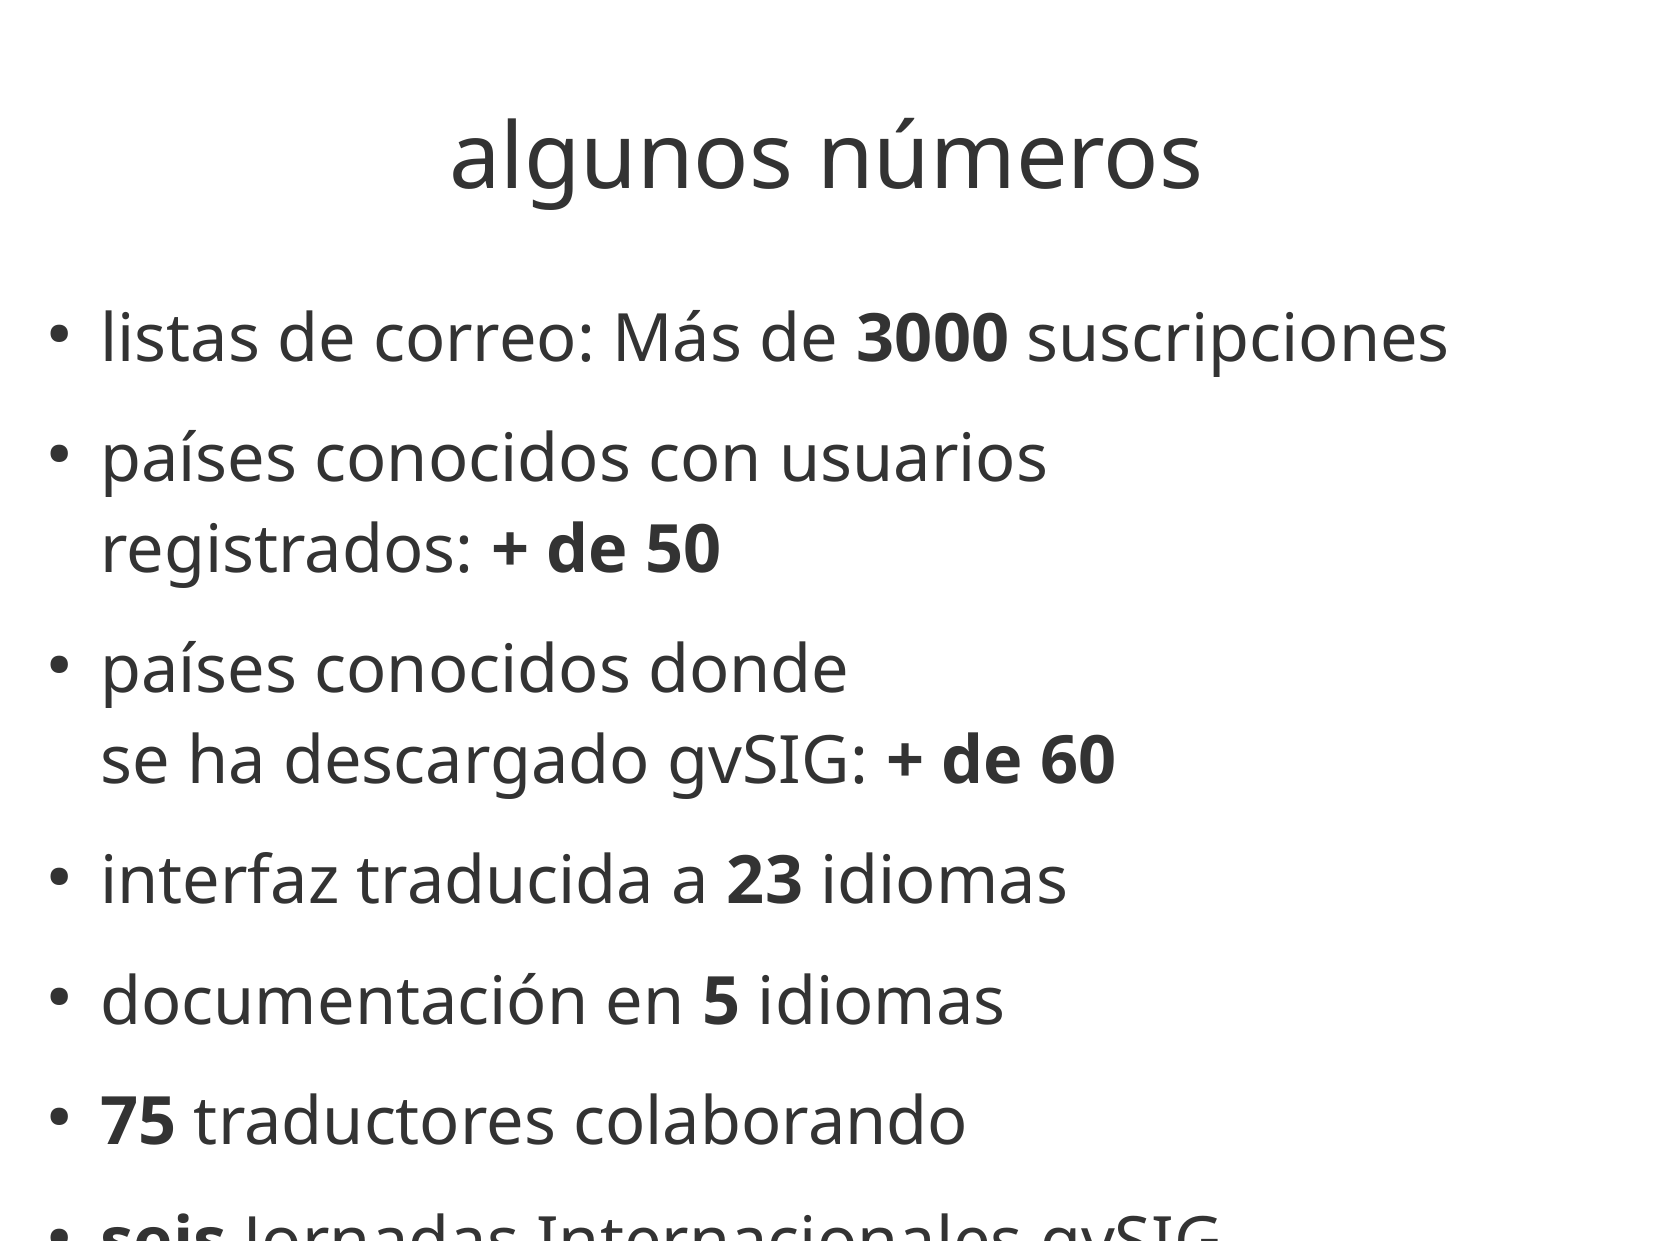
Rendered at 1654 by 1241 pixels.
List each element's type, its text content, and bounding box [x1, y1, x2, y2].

list listas de correo: Más de 3000 suscripciones países conocidos con usuarios registrados: + de 50 países conocidos donde se ha descargado gvSIG: + de 60 interfaz traducida a 23 idiomas documentación en 5 idiomas 75 traductores colaborando seis Jornadas Internacionales gvSIG [29, 290, 1625, 1211]
title algunos números [82, 49, 1571, 257]
